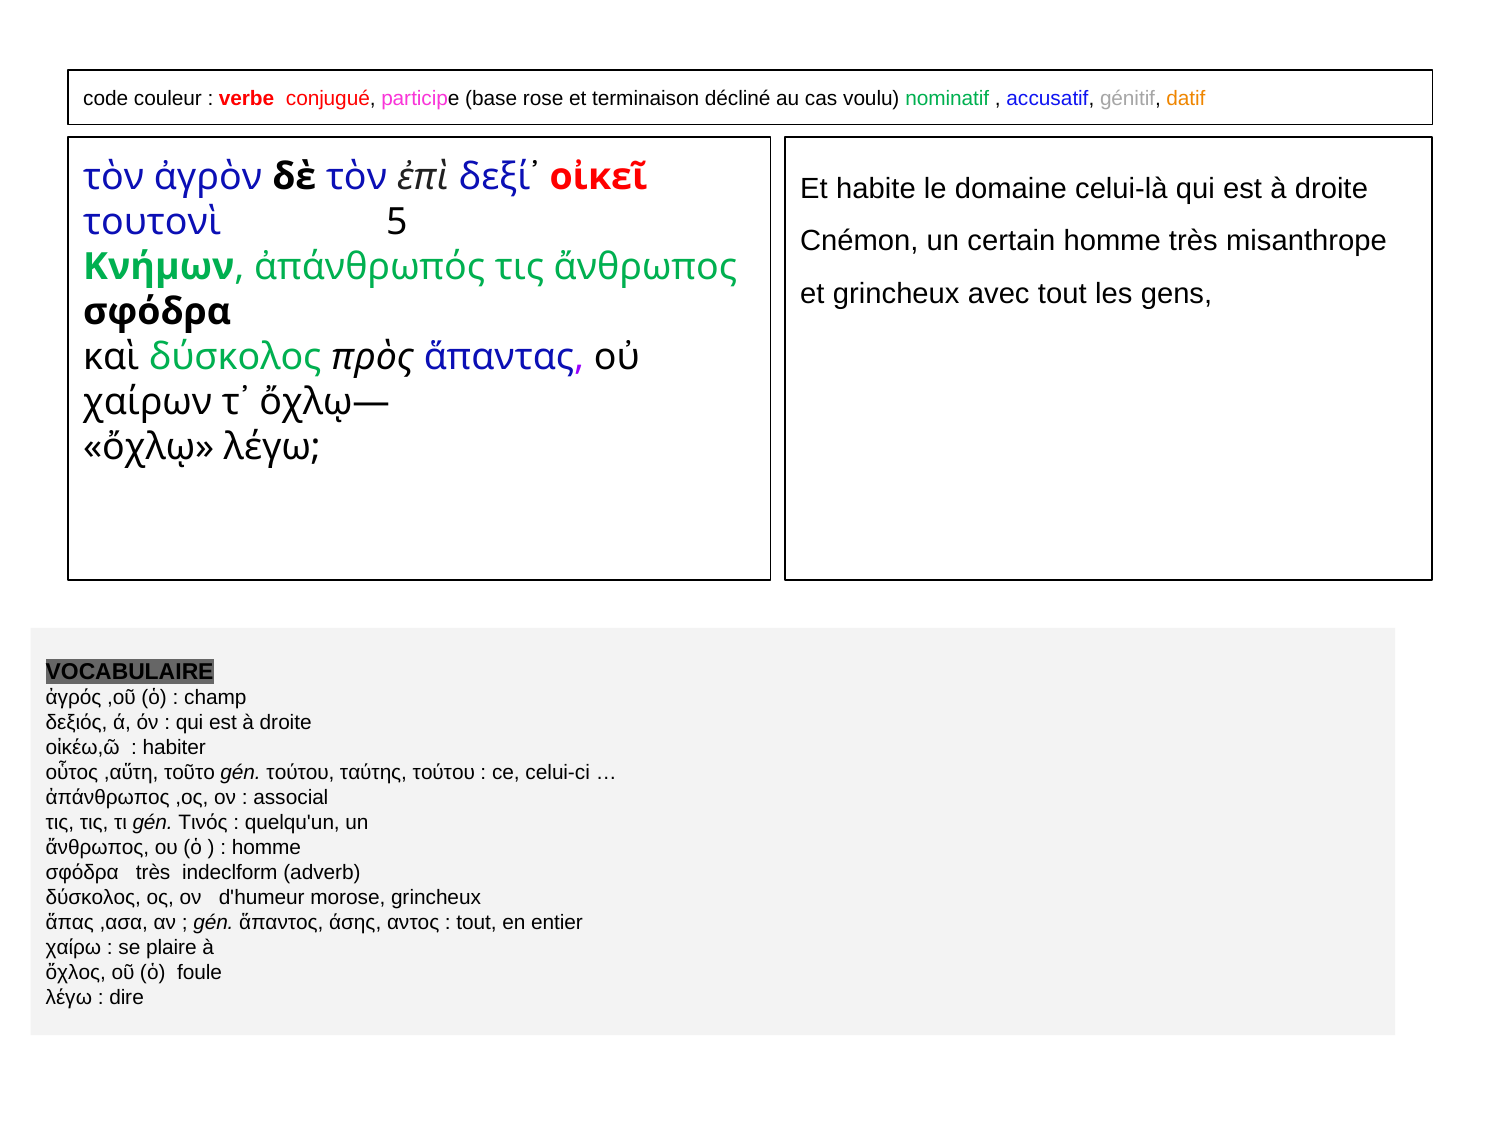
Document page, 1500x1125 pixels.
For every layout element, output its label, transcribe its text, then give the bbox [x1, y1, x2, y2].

text_box τὸν ἀγρὸν δὲ τὸν ἐπὶ δεξί᾽ οἰκεῖ τουτονὶ 5 Κνήμων, ἀπάνθρωπός τις ἄνθρωπος σφόδρα καὶ δύσκολος πρὸς ἅπαντας, οὐ χαίρων τ᾽ ὄχλῳ— «ὄχλῳ» λέγω; [68, 136, 771, 581]
text_box VOCABULAIRE ἀγρός ,οῦ (ὁ) : champ δεξιός, ά, όν : qui est à droite οἰκέω,ῶ : habiter οὗτος ,αὕτη, τοῦτο gén. τούτου, ταύτης, τούτου : ce, celui-ci … ἀπάνθρωπος ,ος, ον : associal τις, τις, τι gén. Τινός : quelqu'un, un ἄνθρωπος, ου (ὁ ) : homme σφόδρα très indeclform (adverb) δύσκολος, ος, ον d'humeur morose, grincheux ἅπας ,ασα, αν ; gén. ἅπαντος, άσης, αντος : tout, en entier χαίρω : se plaire à ὄχλος, οῦ (ὁ) foule λέγω : dire [30, 627, 1396, 1036]
text_box Et habite le domaine celui-là qui est à droite Cnémon, un certain homme très misanthrope et grincheux avec tout les gens, [785, 136, 1432, 581]
text_box code couleur : verbe conjugué, participe (base rose et terminaison décliné au cas voulu) nominatif , accusatif, génitif, datif [68, 70, 1433, 125]
